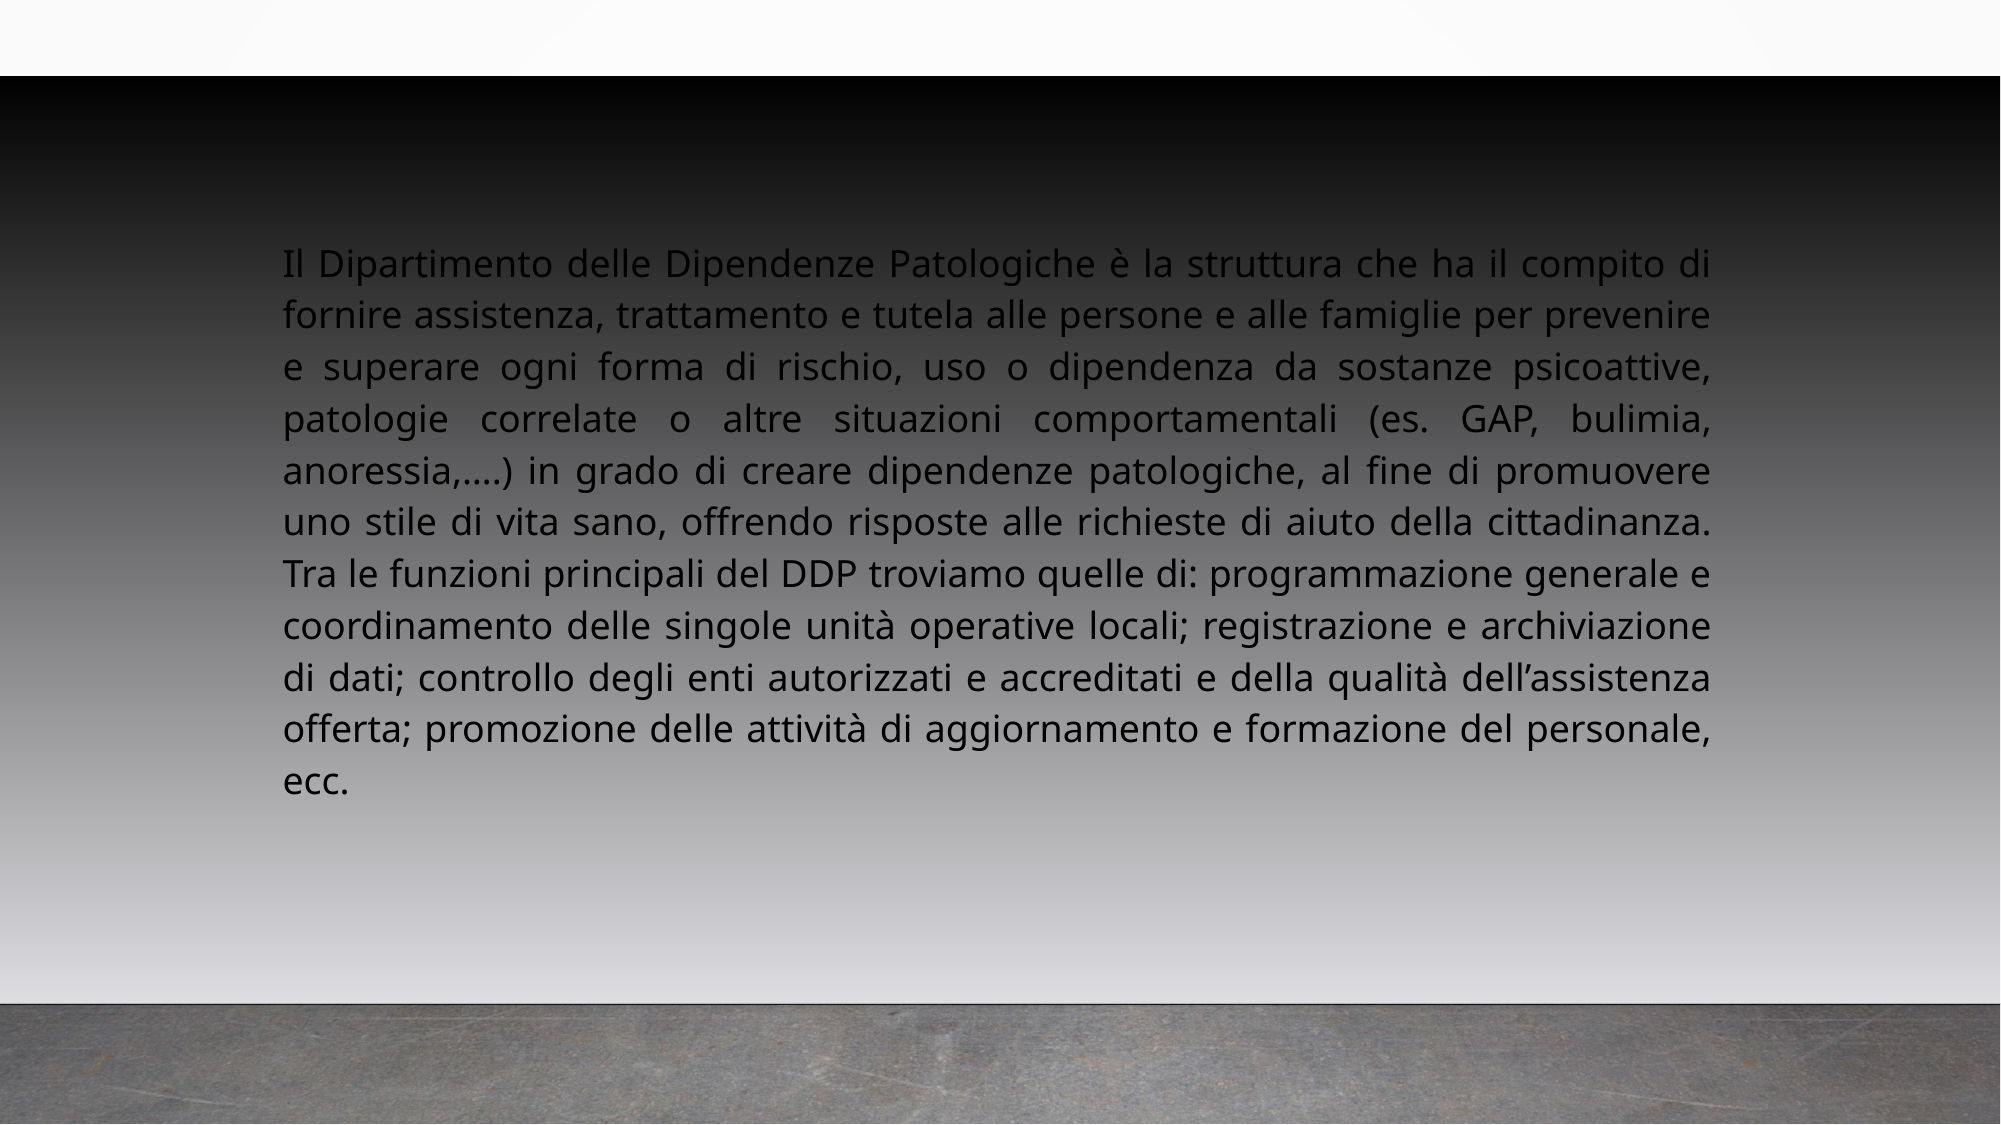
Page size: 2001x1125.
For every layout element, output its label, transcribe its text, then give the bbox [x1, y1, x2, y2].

text_box Il Dipartimento delle Dipendenze Patologiche è la struttura che ha il compito di fornire assistenza, trattamento e tutela alle persone e alle famiglie per prevenire e superare ogni forma di rischio, uso o dipendenza da sostanze psicoattive, patologie correlate o altre situazioni comportamentali (es. GAP, bulimia, anoressia,….) in grado di creare dipendenze patologiche, al fine di promuovere uno stile di vita sano, offrendo risposte alle richieste di aiuto della cittadinanza. Tra le funzioni principali del DDP troviamo quelle di: programmazione generale e coordinamento delle singole unità operative locali; registrazione e archiviazione di dati; controllo degli enti autorizzati e accreditati e della qualità dell’assistenza offerta; promozione delle attività di aggiornamento e formazione del personale, ecc. [267, 225, 1733, 814]
